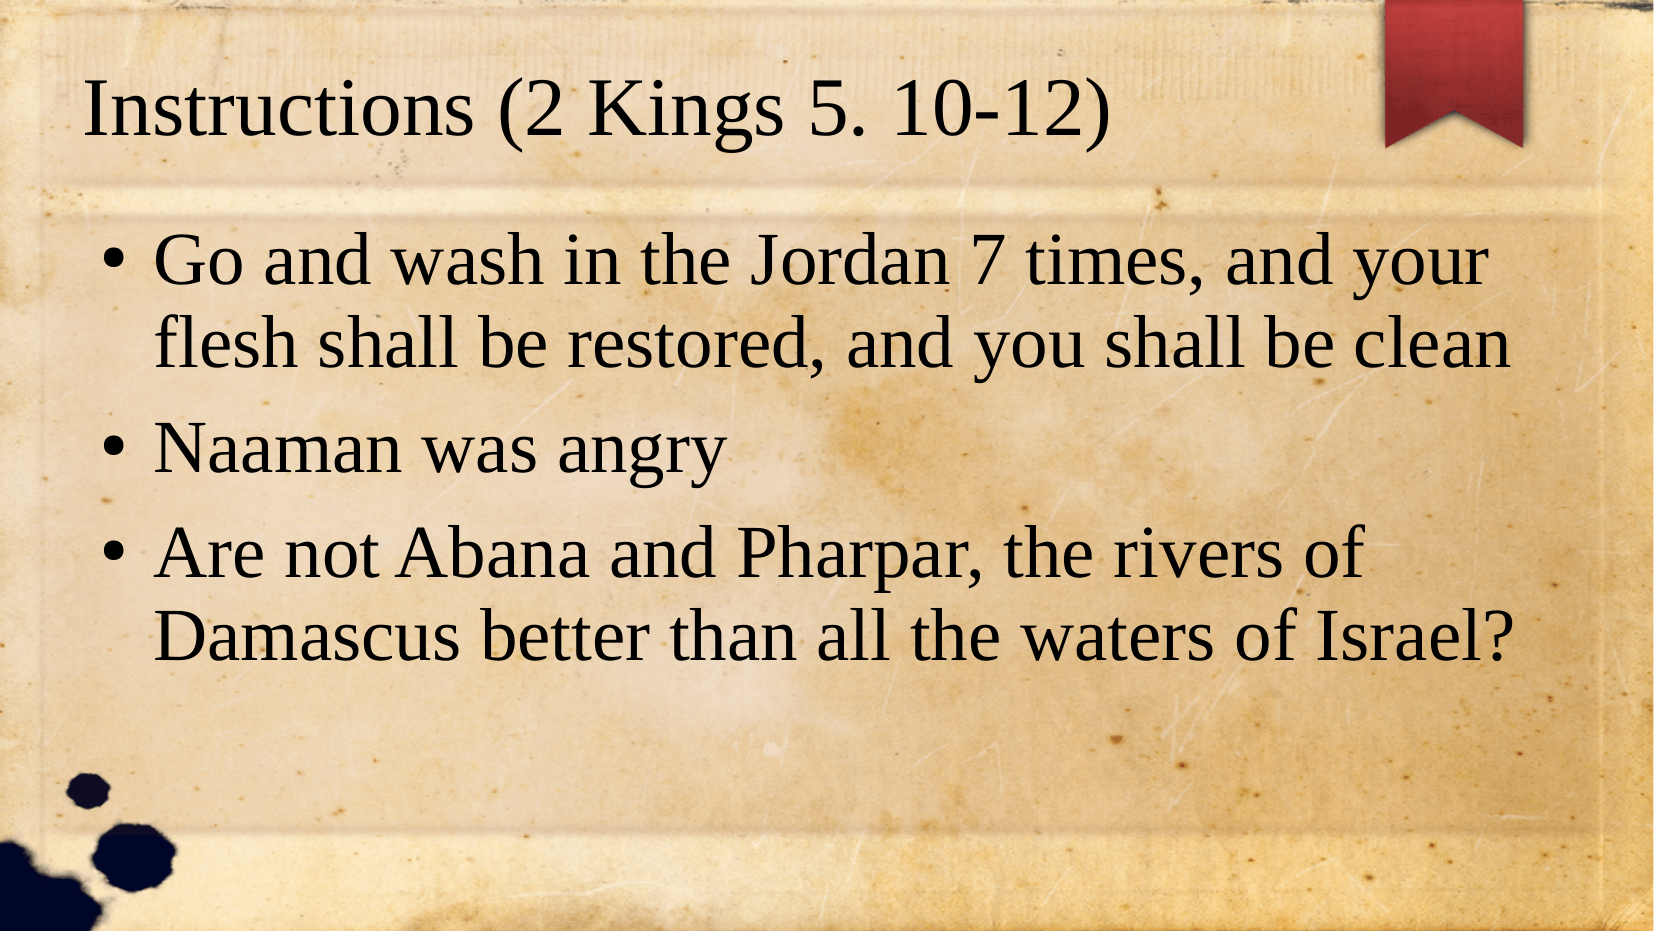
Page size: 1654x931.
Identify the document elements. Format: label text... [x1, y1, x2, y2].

picture [0, 0, 1654, 931]
list Go and wash in the Jordan 7 times, and your flesh shall be restored, and you shall be clean Naaman was angry Are not Abana and Pharpar, the rivers of Damascus better than all the waters of Israel? [82, 217, 1613, 863]
title Instructions (2 Kings 5. 10-12) [82, 37, 1347, 178]
